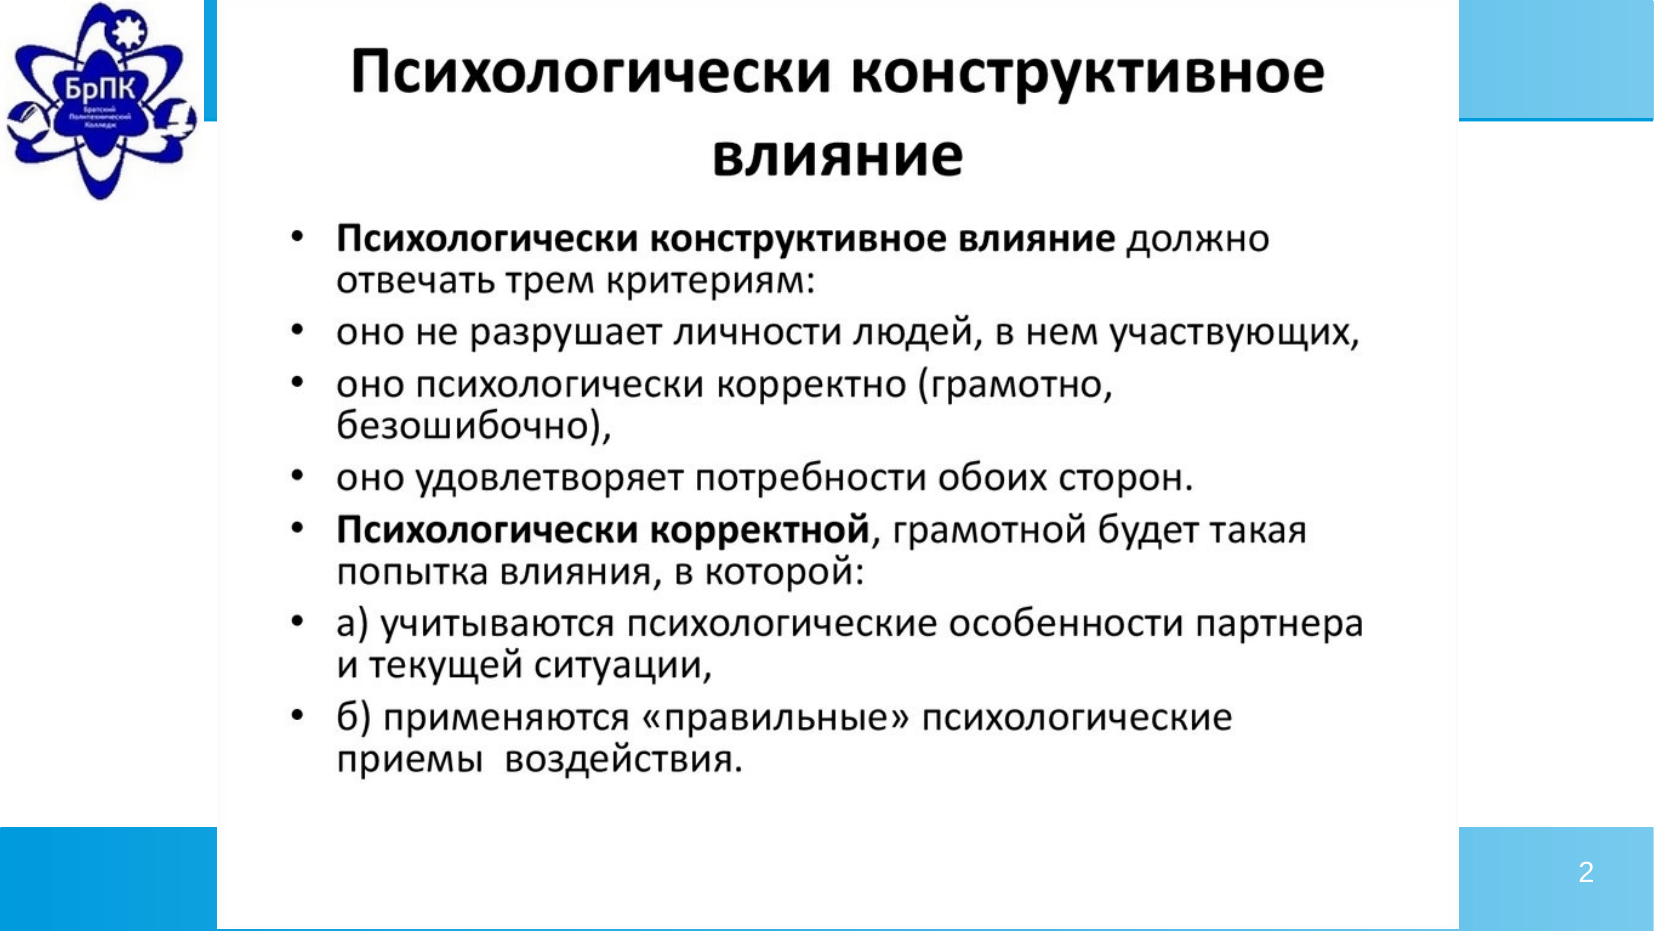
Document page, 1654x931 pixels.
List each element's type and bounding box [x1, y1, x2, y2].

picture [0, 0, 204, 204]
picture [217, 0, 1459, 929]
